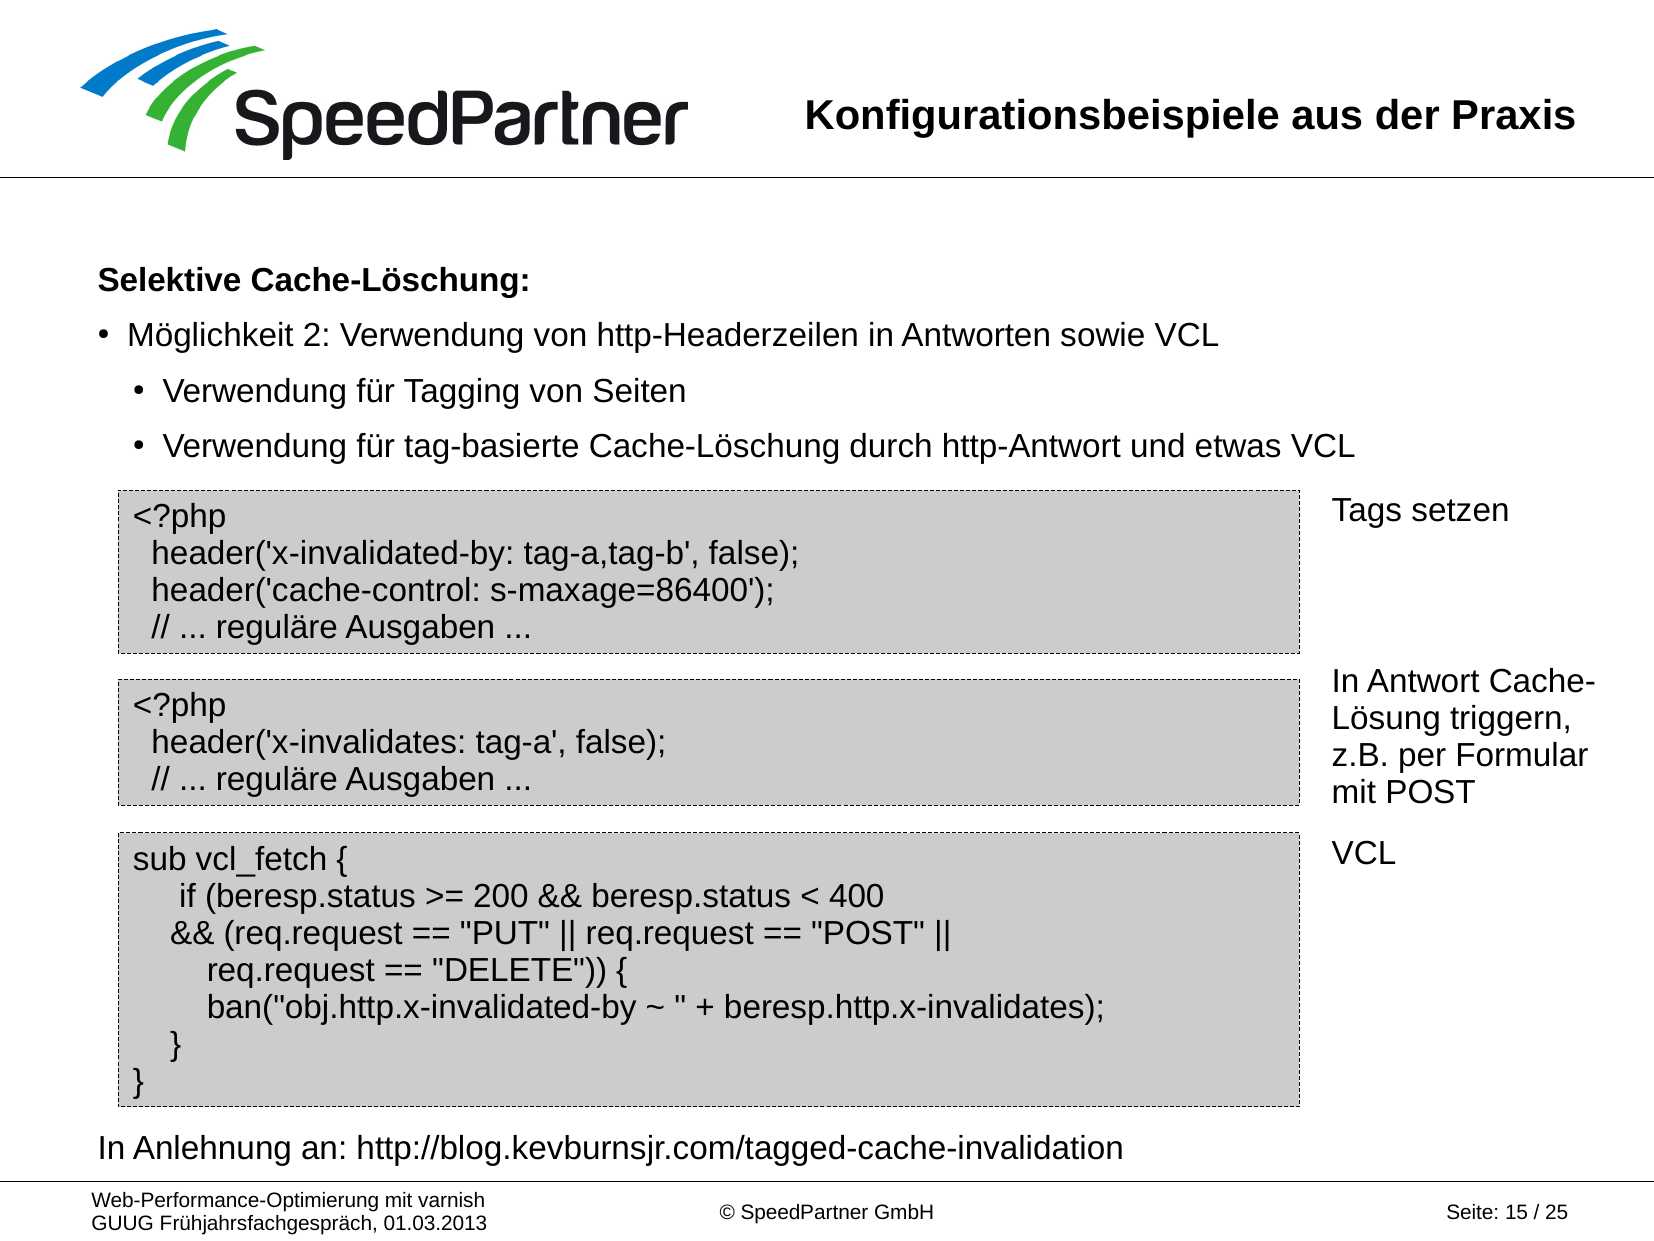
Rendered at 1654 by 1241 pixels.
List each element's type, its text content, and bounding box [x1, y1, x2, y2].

text_box In Antwort Cache-Lösung triggern, z.B. per Formular mit POST [1316, 655, 1642, 819]
text_box Tags setzen [1316, 484, 1642, 536]
text_box VCL [1316, 826, 1642, 879]
text_box <?php header('x-invalidates: tag-a', false); // ... reguläre Ausgaben ... [118, 679, 1300, 806]
title Konfigurationsbeispiele aus der Praxis [590, 70, 1577, 160]
text_box <?php header('x-invalidated-by: tag-a,tag-b', false); header('cache-control: s-maxage=86400'); // ... reguläre Ausgaben ... [118, 490, 1300, 654]
text_box Selektive Cache-Löschung: Möglichkeit 2: Verwendung von http-Headerzeilen in Antworten sowie VCL Verwendung für Tagging von Seiten Verwendung für tag-basierte Cache-Löschung durch http-Antwort und etwas VCL [82, 254, 1565, 1122]
text_box In Anlehnung an: http://blog.kevburnsjr.com/tagged-cache-invalidation [82, 1122, 1565, 1175]
picture [80, 29, 688, 160]
text_box sub vcl_fetch { if (beresp.status >= 200 && beresp.status < 400 && (req.request == "PUT" || req.request == "POST" || req.request == "DELETE")) { ban("obj.http.x-invalidated-by ~ " + beresp.http.x-invalidates); } } [118, 832, 1300, 1107]
